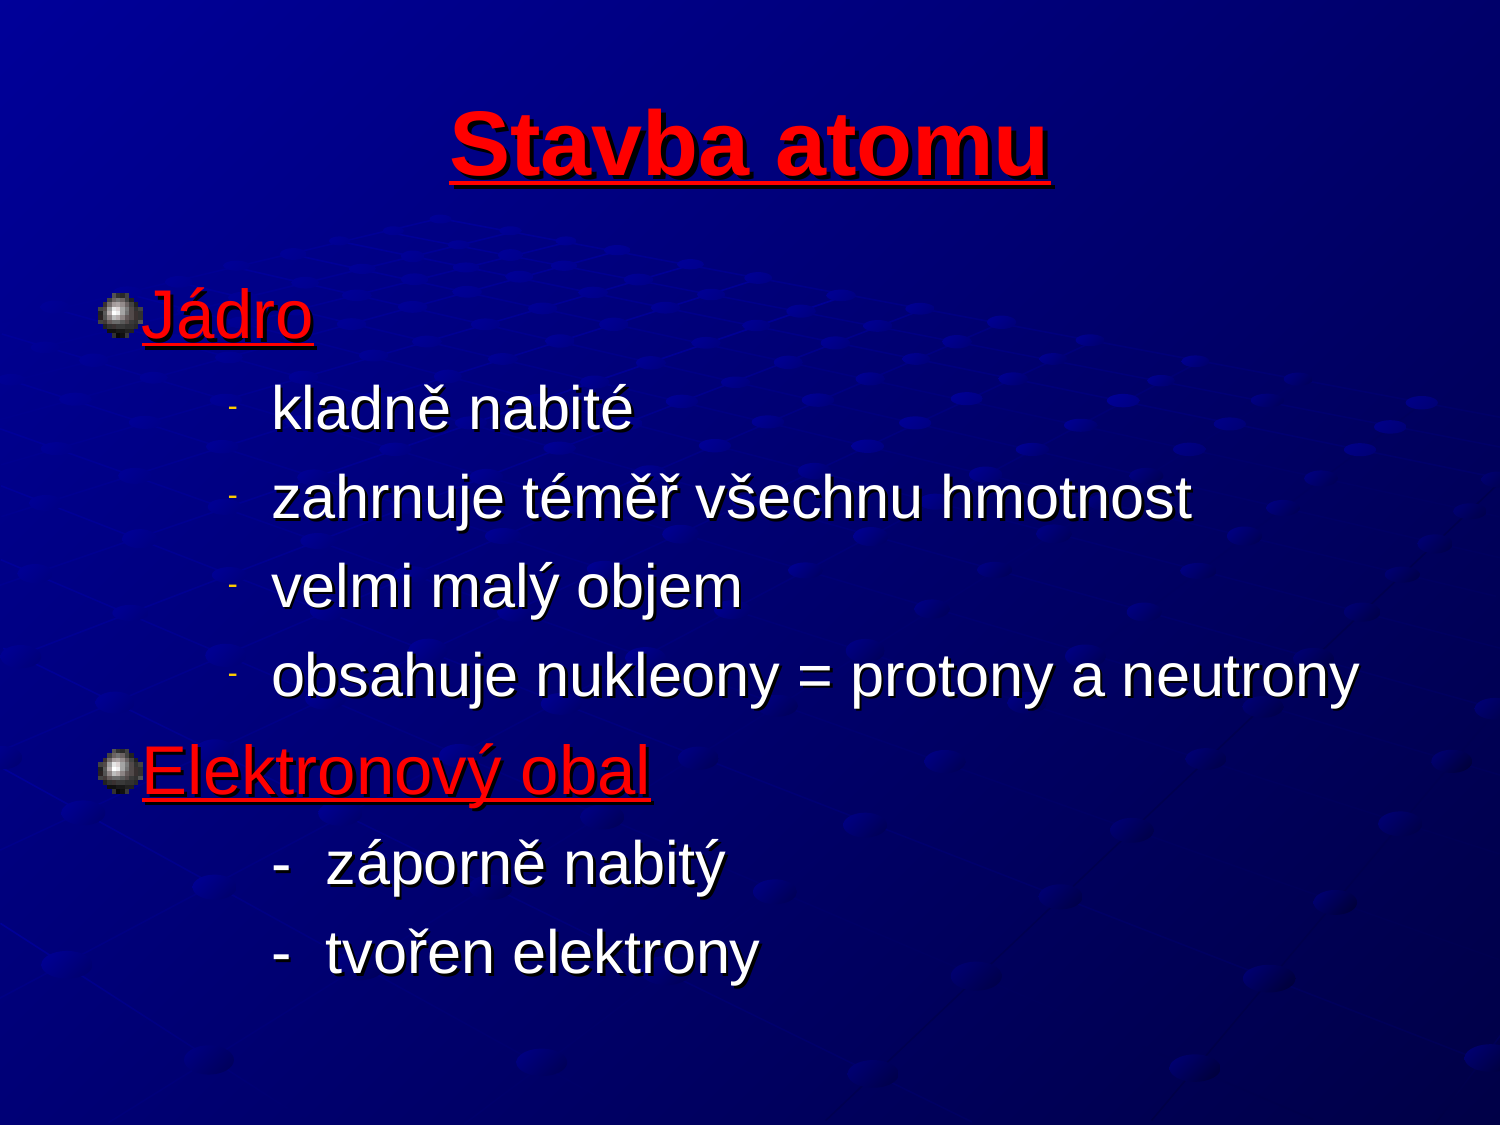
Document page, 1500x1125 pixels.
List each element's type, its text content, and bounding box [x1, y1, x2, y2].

title Stavba atomu [75, 45, 1426, 233]
list Jádro kladně nabité zahrnuje téměř všechnu hmotnost velmi malý objem obsahuje nukleony = protony a neutrony Elektronový obal - záporně nabitý - tvořen elektrony [75, 262, 1426, 1007]
